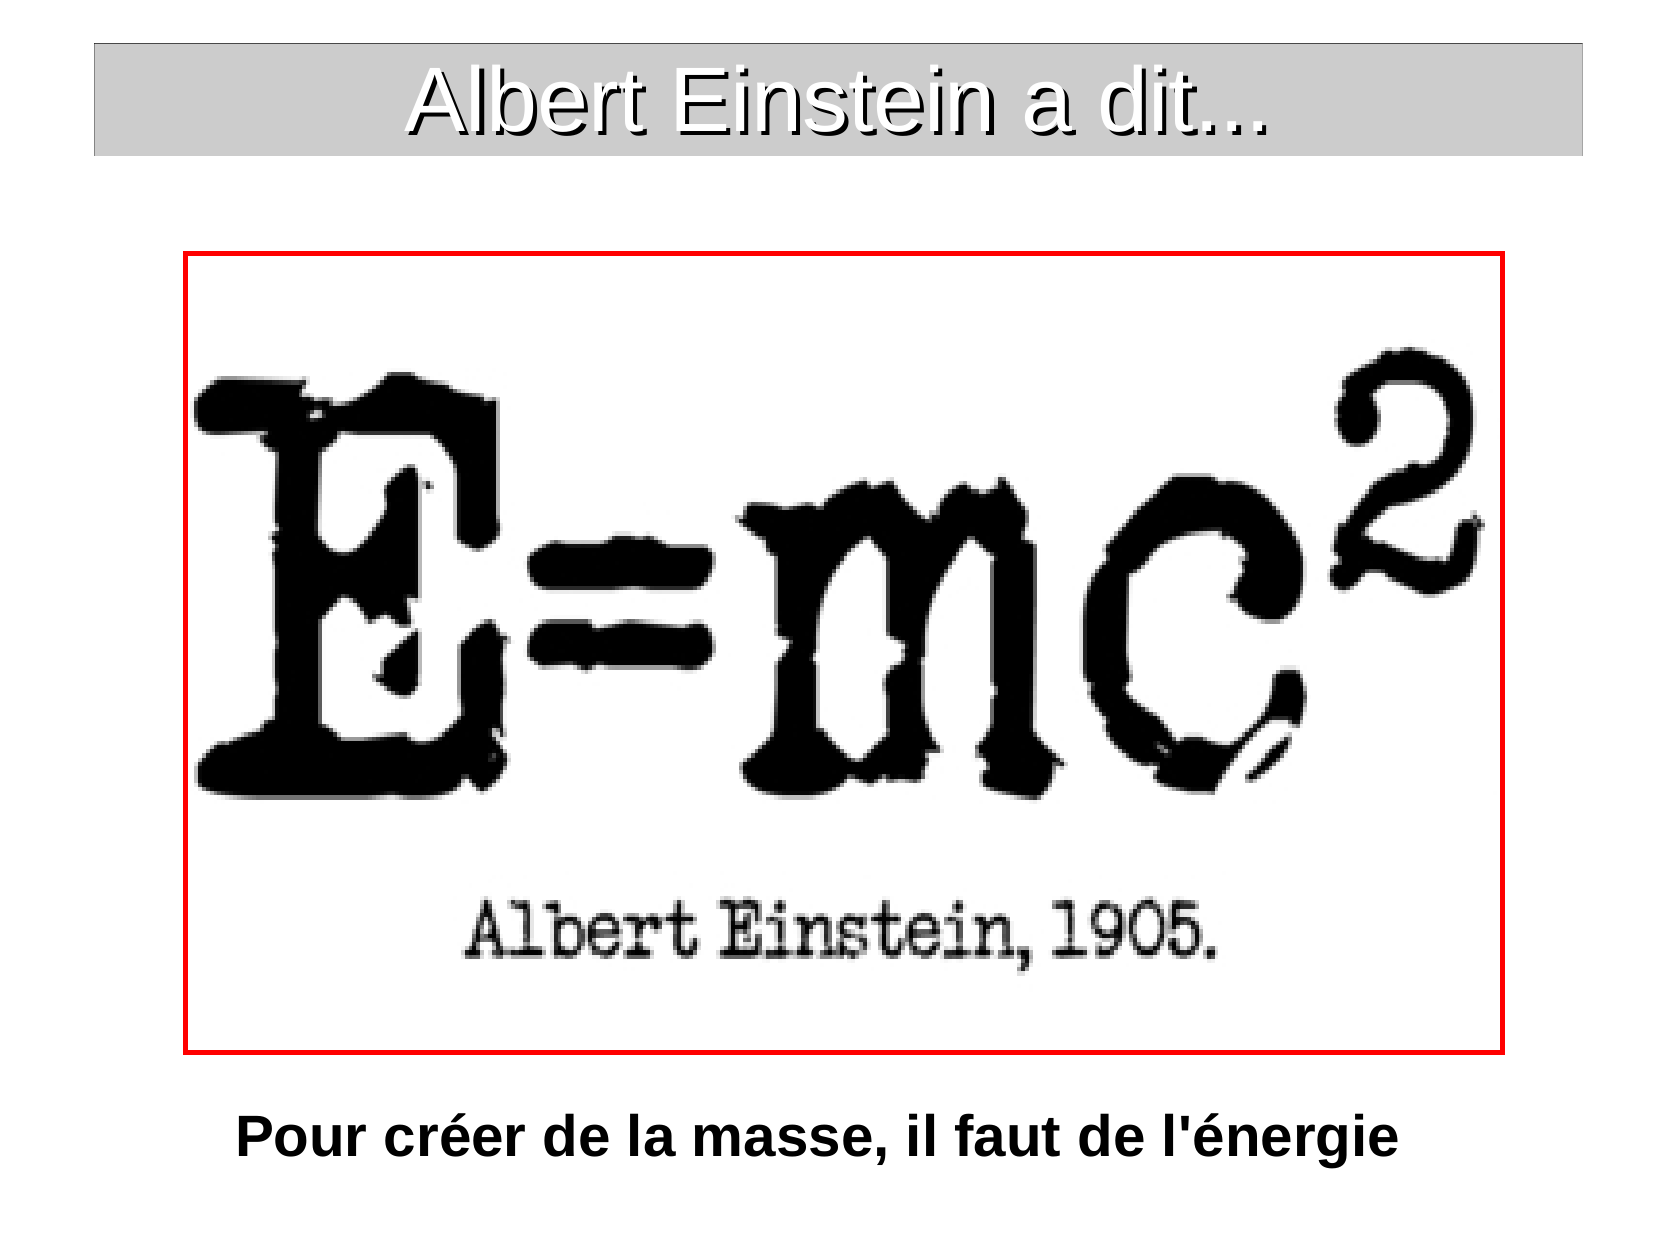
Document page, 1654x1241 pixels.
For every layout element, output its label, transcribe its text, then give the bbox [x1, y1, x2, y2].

picture [187, 255, 1501, 1051]
title Albert Einstein a dit... [94, 43, 1583, 156]
text_box Pour créer de la masse, il faut de l'énergie [220, 1096, 1422, 1178]
